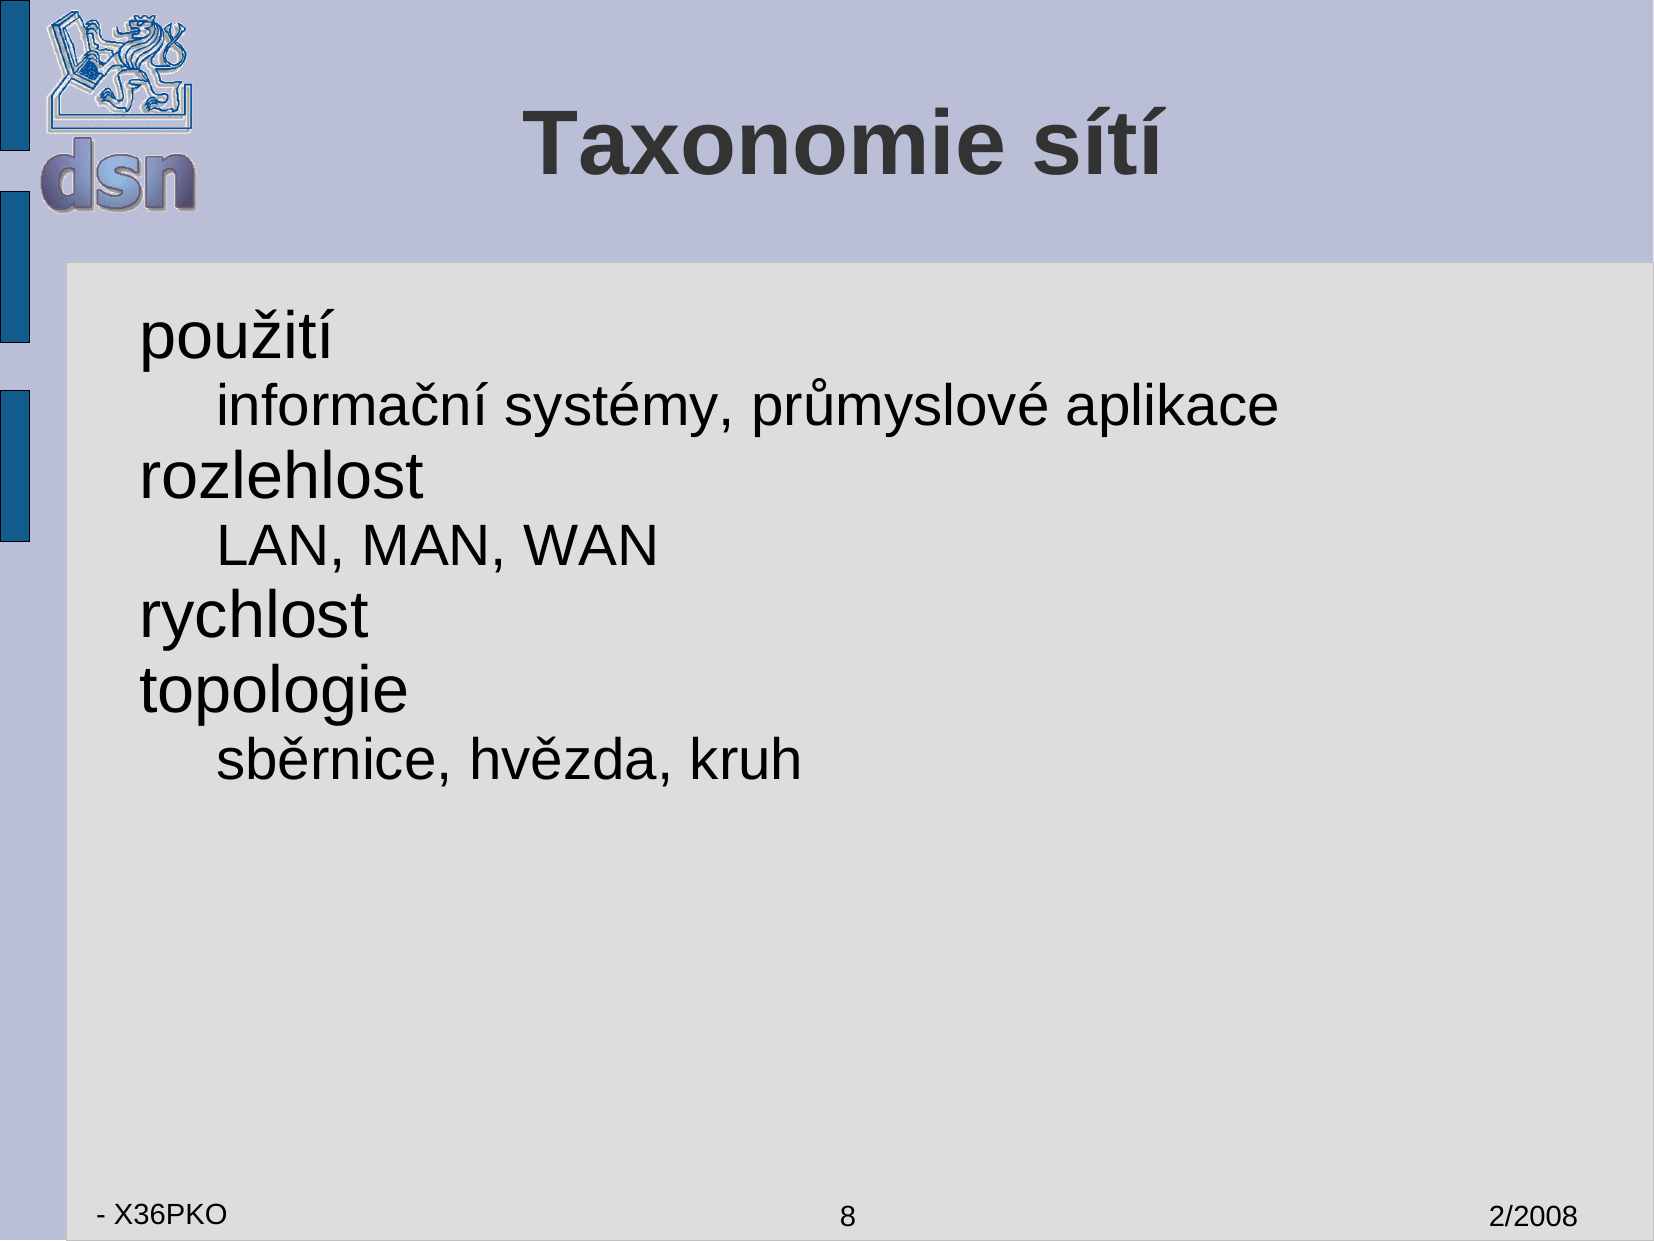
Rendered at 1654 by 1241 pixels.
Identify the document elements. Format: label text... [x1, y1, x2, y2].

list použití informační systémy, průmyslové aplikace rozlehlost LAN, MAN, WAN rychlost topologie sběrnice, hvězda, kruh [121, 297, 1534, 1126]
picture [10, 10, 223, 230]
title Taxonomie sítí [210, 39, 1478, 247]
